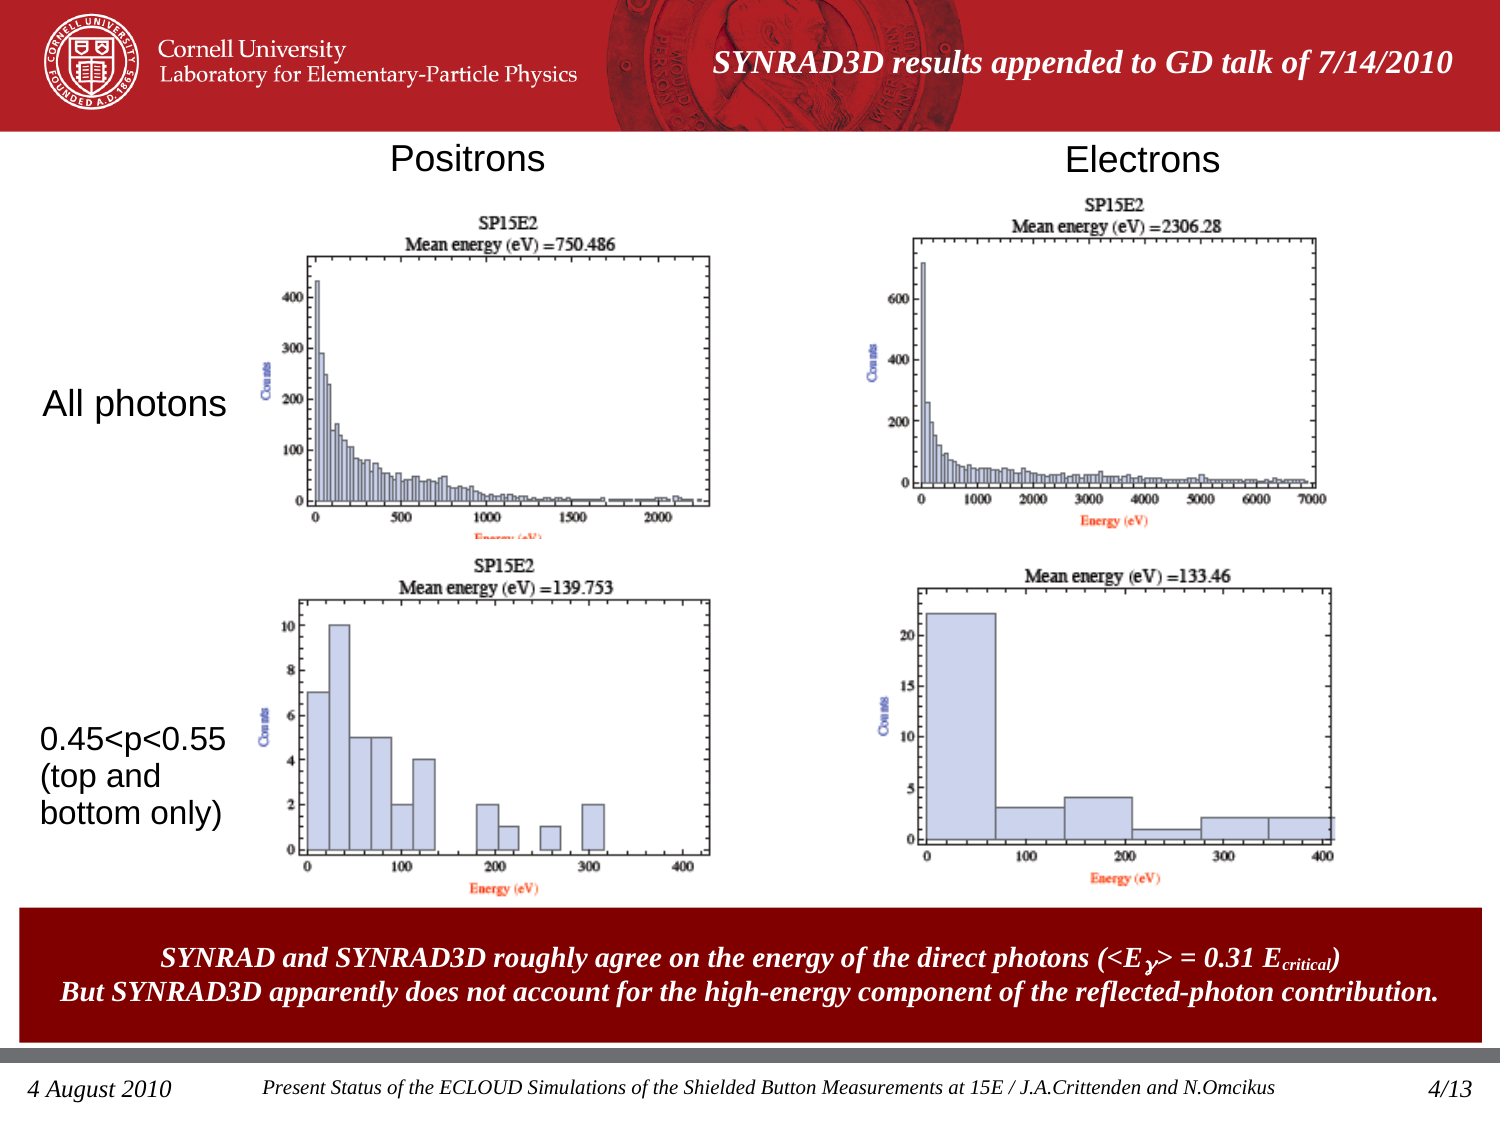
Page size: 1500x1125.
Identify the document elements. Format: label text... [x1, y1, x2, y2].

title SYNRAD3D results appended to GD talk of 7/14/2010 [674, 0, 1492, 126]
text_box Electrons [1050, 130, 1236, 188]
picture [225, 187, 751, 907]
text_box Positrons [375, 130, 561, 188]
text_box 0.45<p<0.55 (top and bottom only) [24, 712, 225, 840]
picture [0, 0, 1500, 132]
picture [862, 187, 1376, 907]
text_box SYNRAD and SYNRAD3D roughly agree on the energy of the direct photons (<Eg> = 0.31 Ecritical) But SYNRAD3D apparently does not account for the high-energy component of the reflected-photon contribution. [19, 907, 1482, 1043]
text_box All photons [27, 375, 243, 433]
